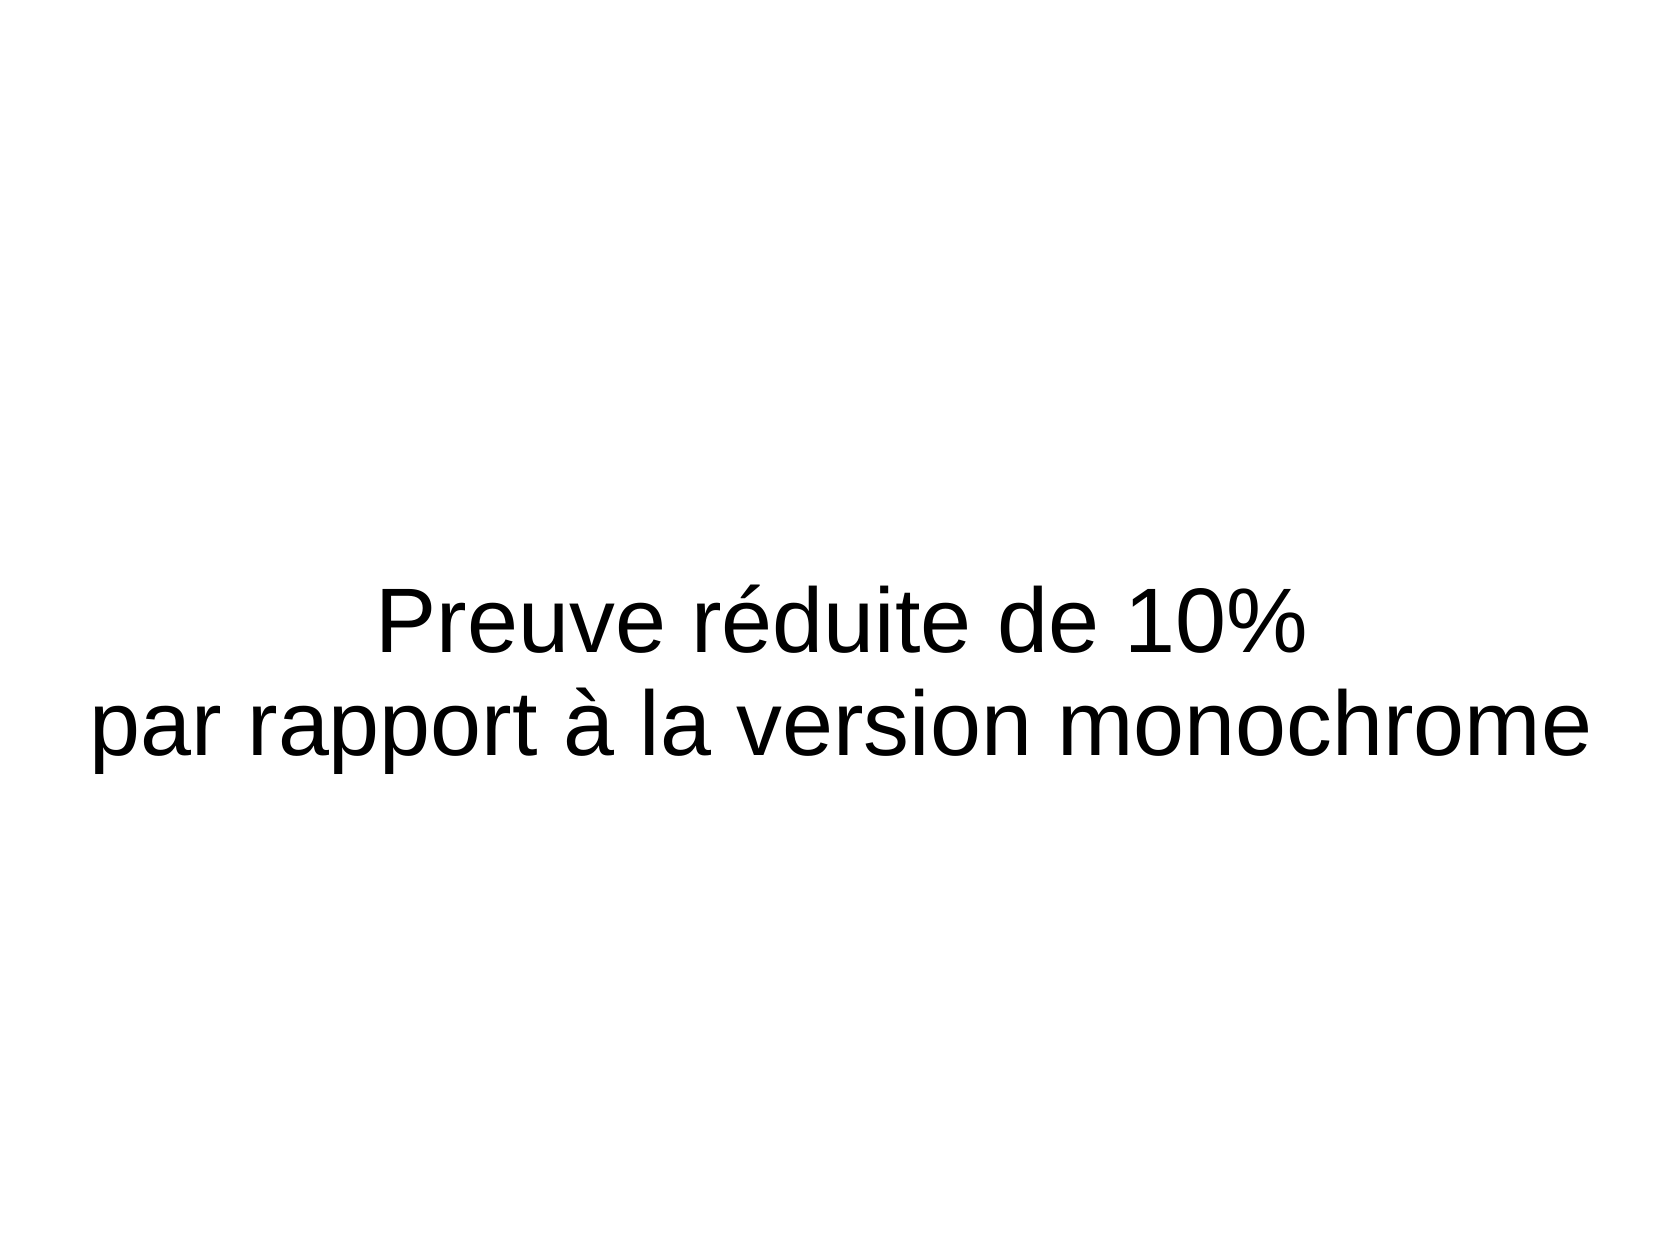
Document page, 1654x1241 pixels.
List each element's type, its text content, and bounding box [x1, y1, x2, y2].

text_box Preuve réduite de 10% par rapport à la version monochrome [75, 562, 1608, 783]
